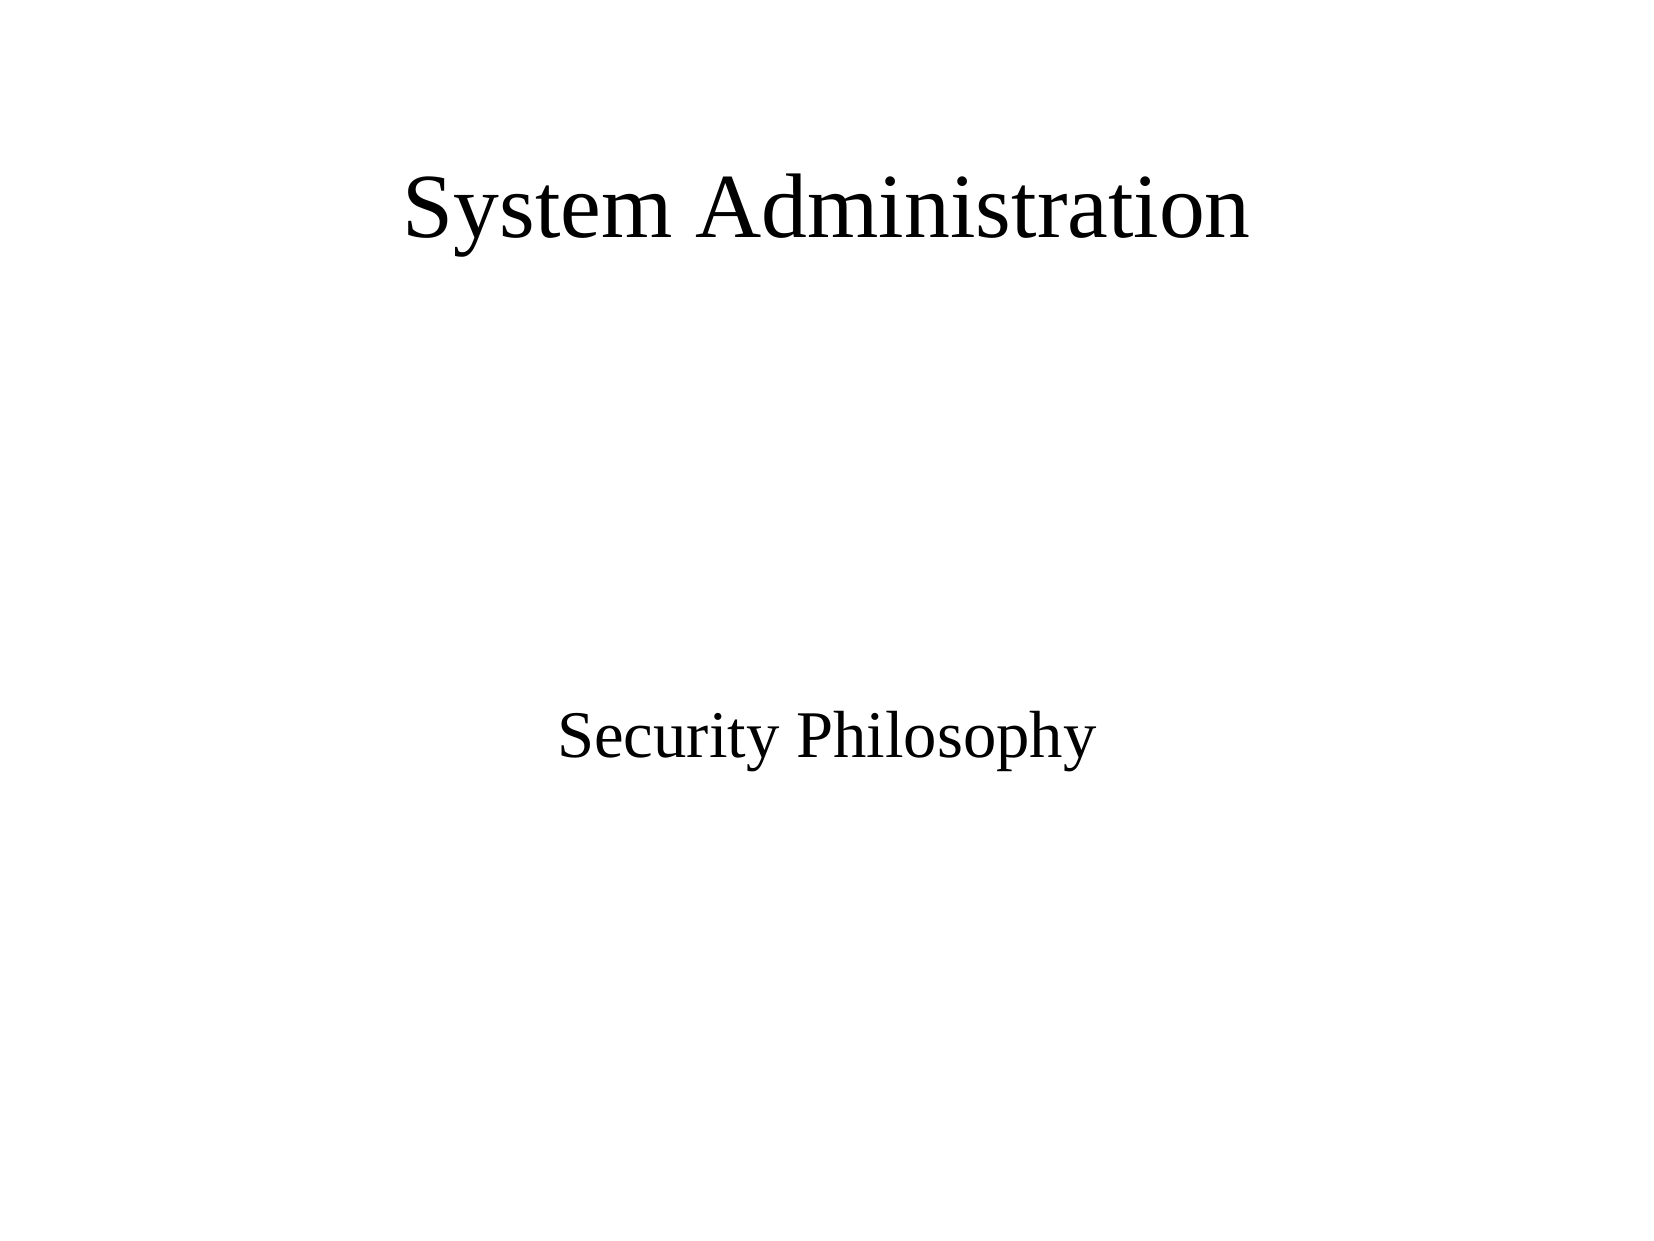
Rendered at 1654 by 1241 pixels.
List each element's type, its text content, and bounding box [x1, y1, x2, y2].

title System Administration [121, 102, 1534, 311]
subtitle Security Philosophy [121, 344, 1534, 1127]
